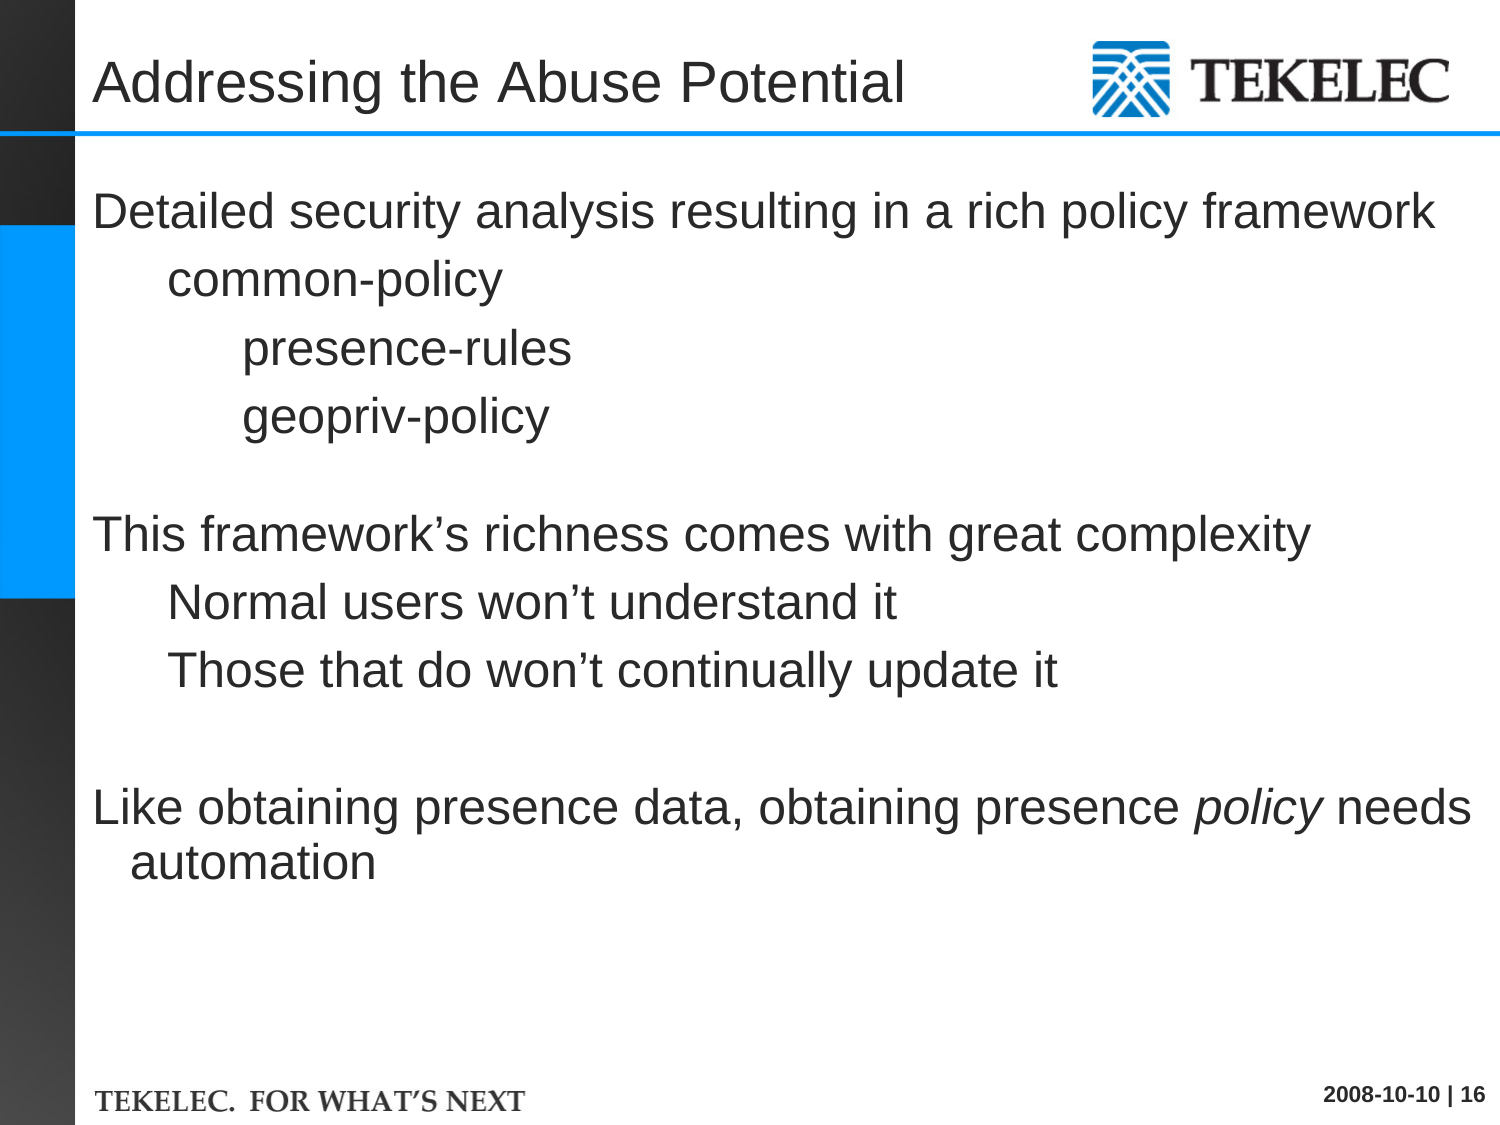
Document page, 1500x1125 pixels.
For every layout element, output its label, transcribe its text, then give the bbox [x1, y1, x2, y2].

picture [0, 0, 1500, 1125]
title Addressing the Abuse Potential [92, 15, 1060, 115]
list Detailed security analysis resulting in a rich policy framework common-policy presence-rules geopriv-policy This framework’s richness comes with great complexity Normal users won’t understand it Those that do won’t continually update it Like obtaining presence data, obtaining presence policy needs automation [92, 183, 1480, 1078]
